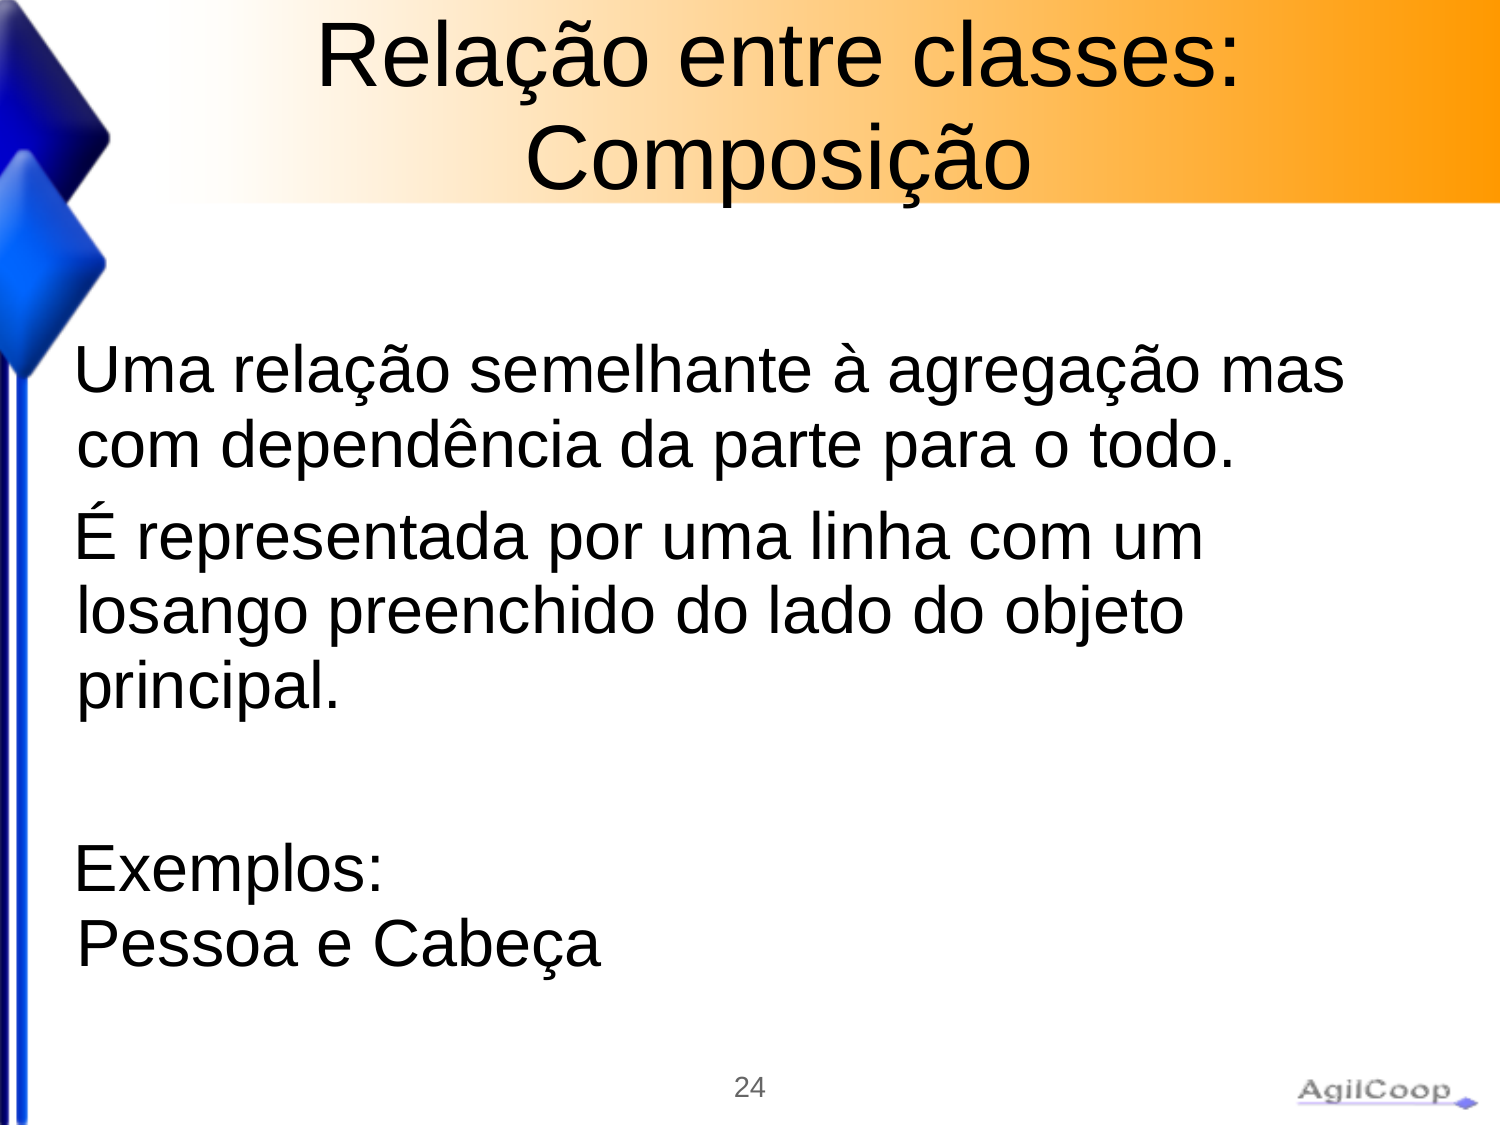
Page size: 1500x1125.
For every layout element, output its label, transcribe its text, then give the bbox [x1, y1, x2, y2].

list Uma relação semelhante à agregação mas com dependência da parte para o todo. É representada por uma linha com um losango preenchido do lado do objeto principal. Exemplos: Pessoa e Cabeça [59, 324, 1418, 1032]
picture [0, 0, 1500, 1125]
title Relação entre classes: Composição [58, 0, 1500, 217]
